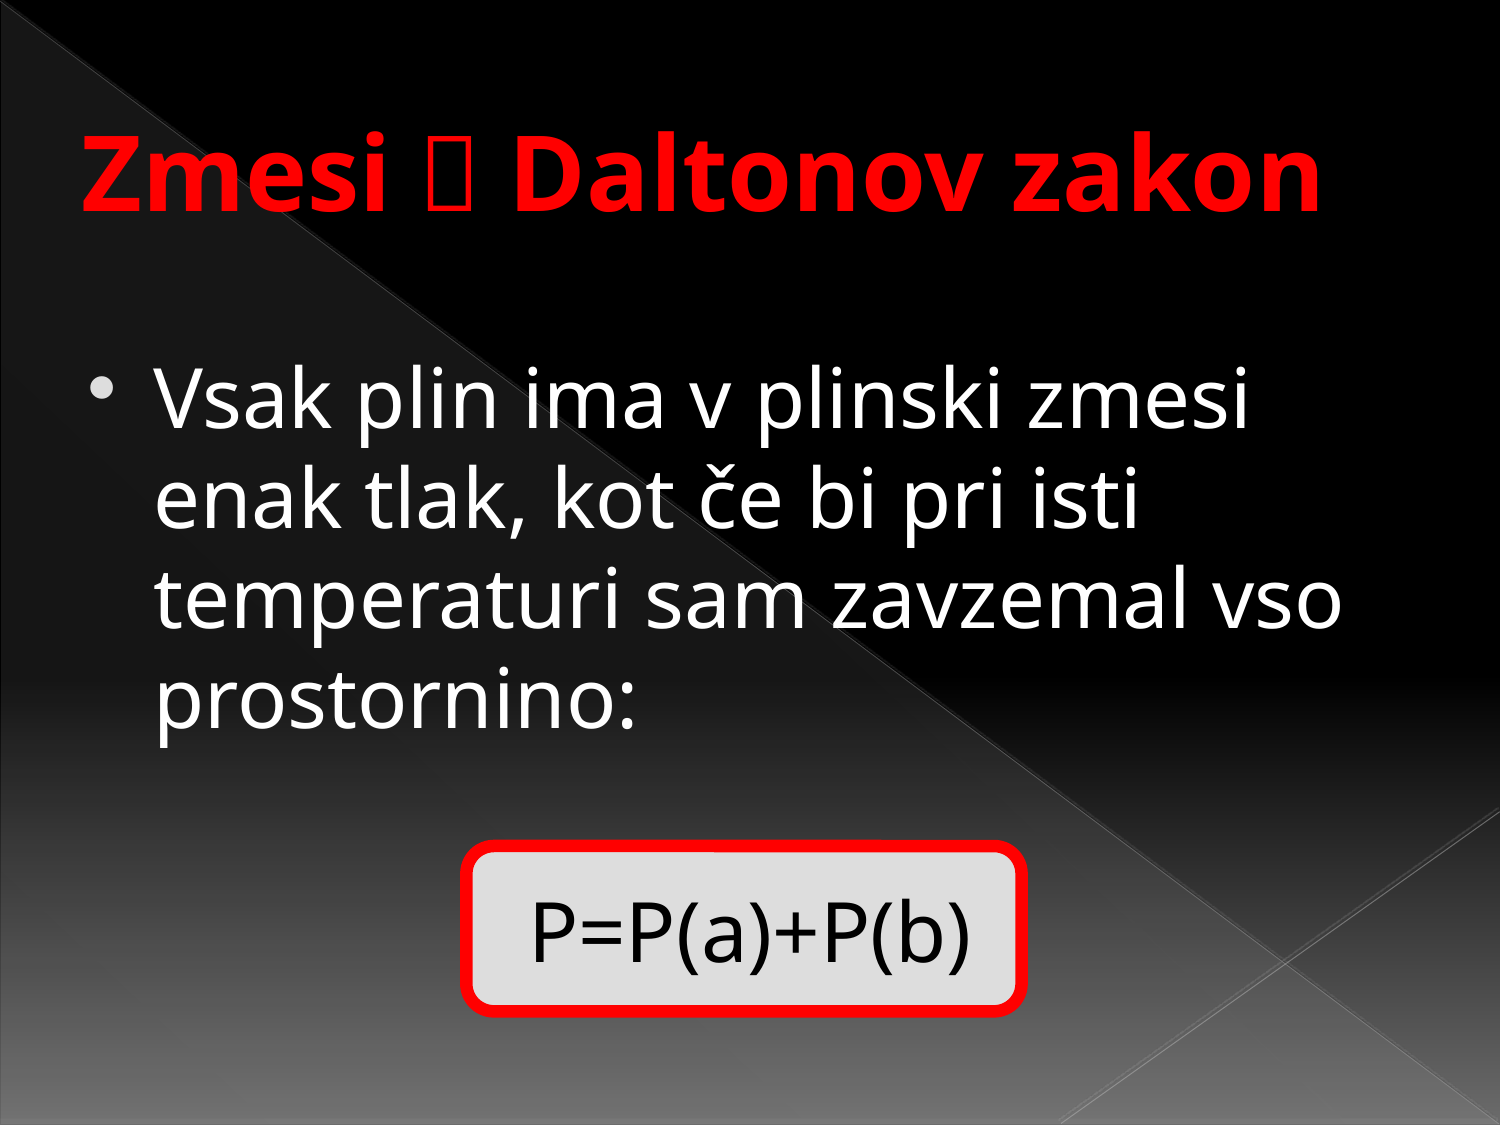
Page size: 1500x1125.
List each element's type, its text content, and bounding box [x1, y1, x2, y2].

list Vsak plin ima v plinski zmesi enak tlak, kot če bi pri isti temperaturi sam zavzemal vso prostornino: P=P(a)+P(b) [64, 338, 1425, 1083]
title Zmesi  Daltonov zakon [0, 54, 1500, 284]
